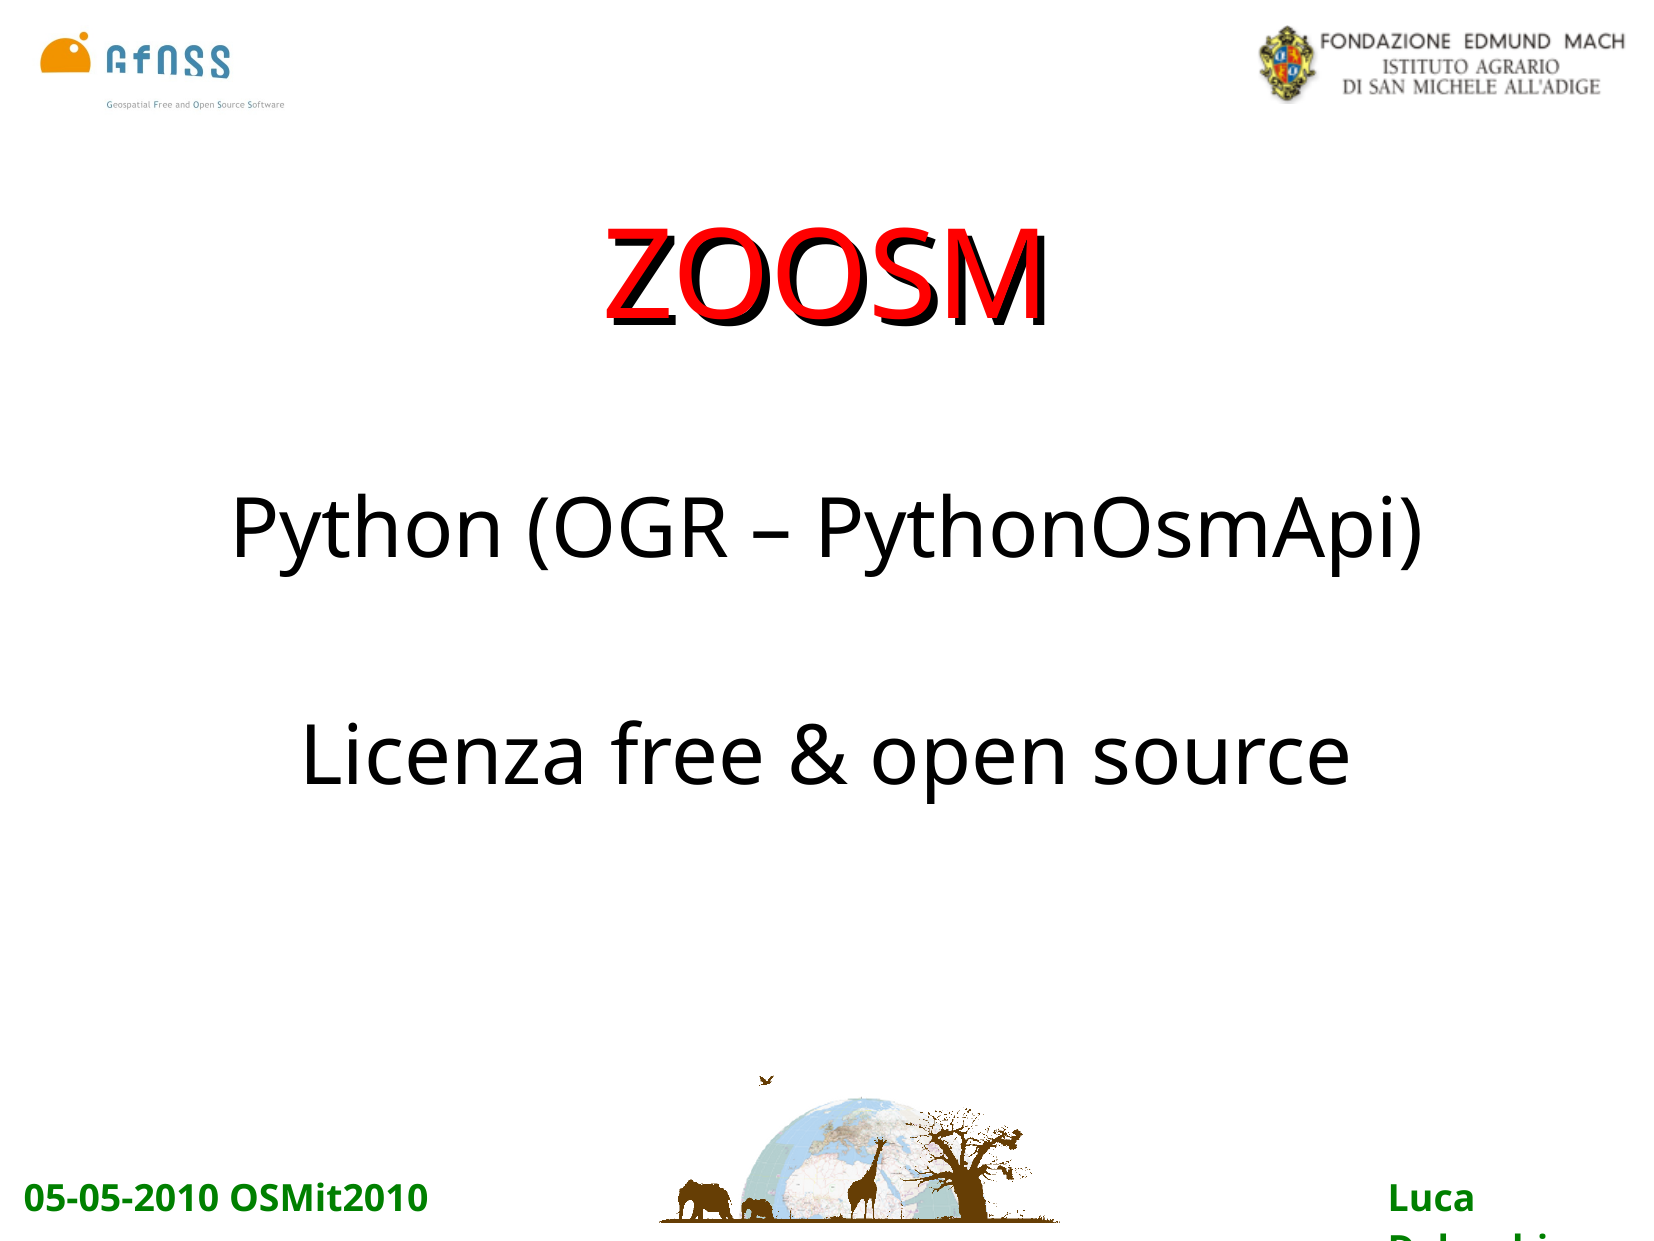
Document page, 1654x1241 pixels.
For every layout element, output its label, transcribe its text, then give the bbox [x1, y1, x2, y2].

picture [1257, 25, 1627, 104]
picture [655, 1057, 1069, 1223]
picture [29, 25, 296, 119]
text_box ZOOSM Python (OGR – PythonOsmApi) Licenza free & open source [0, 177, 1654, 743]
